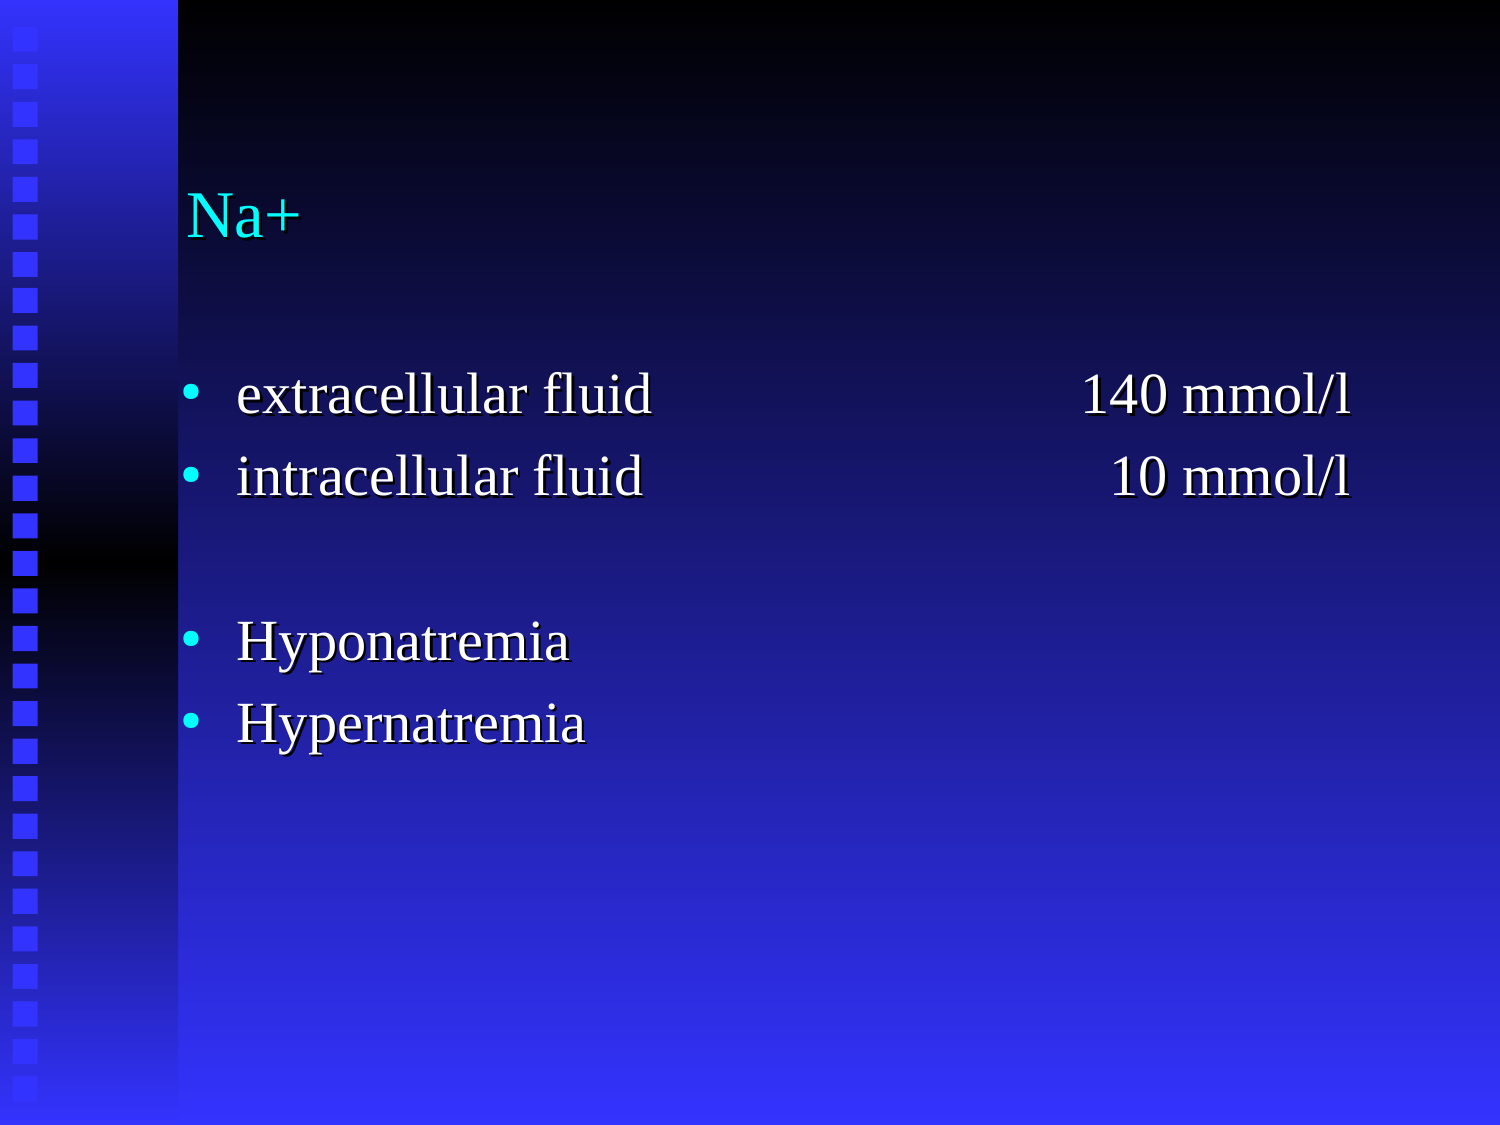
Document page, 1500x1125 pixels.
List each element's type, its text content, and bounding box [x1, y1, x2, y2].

title Na+ [186, 110, 1500, 317]
list extracellular fluid 140 mmol/l intracellular fluid 10 mmol/l Hyponatremia Hypernatremia [180, 358, 1500, 1103]
